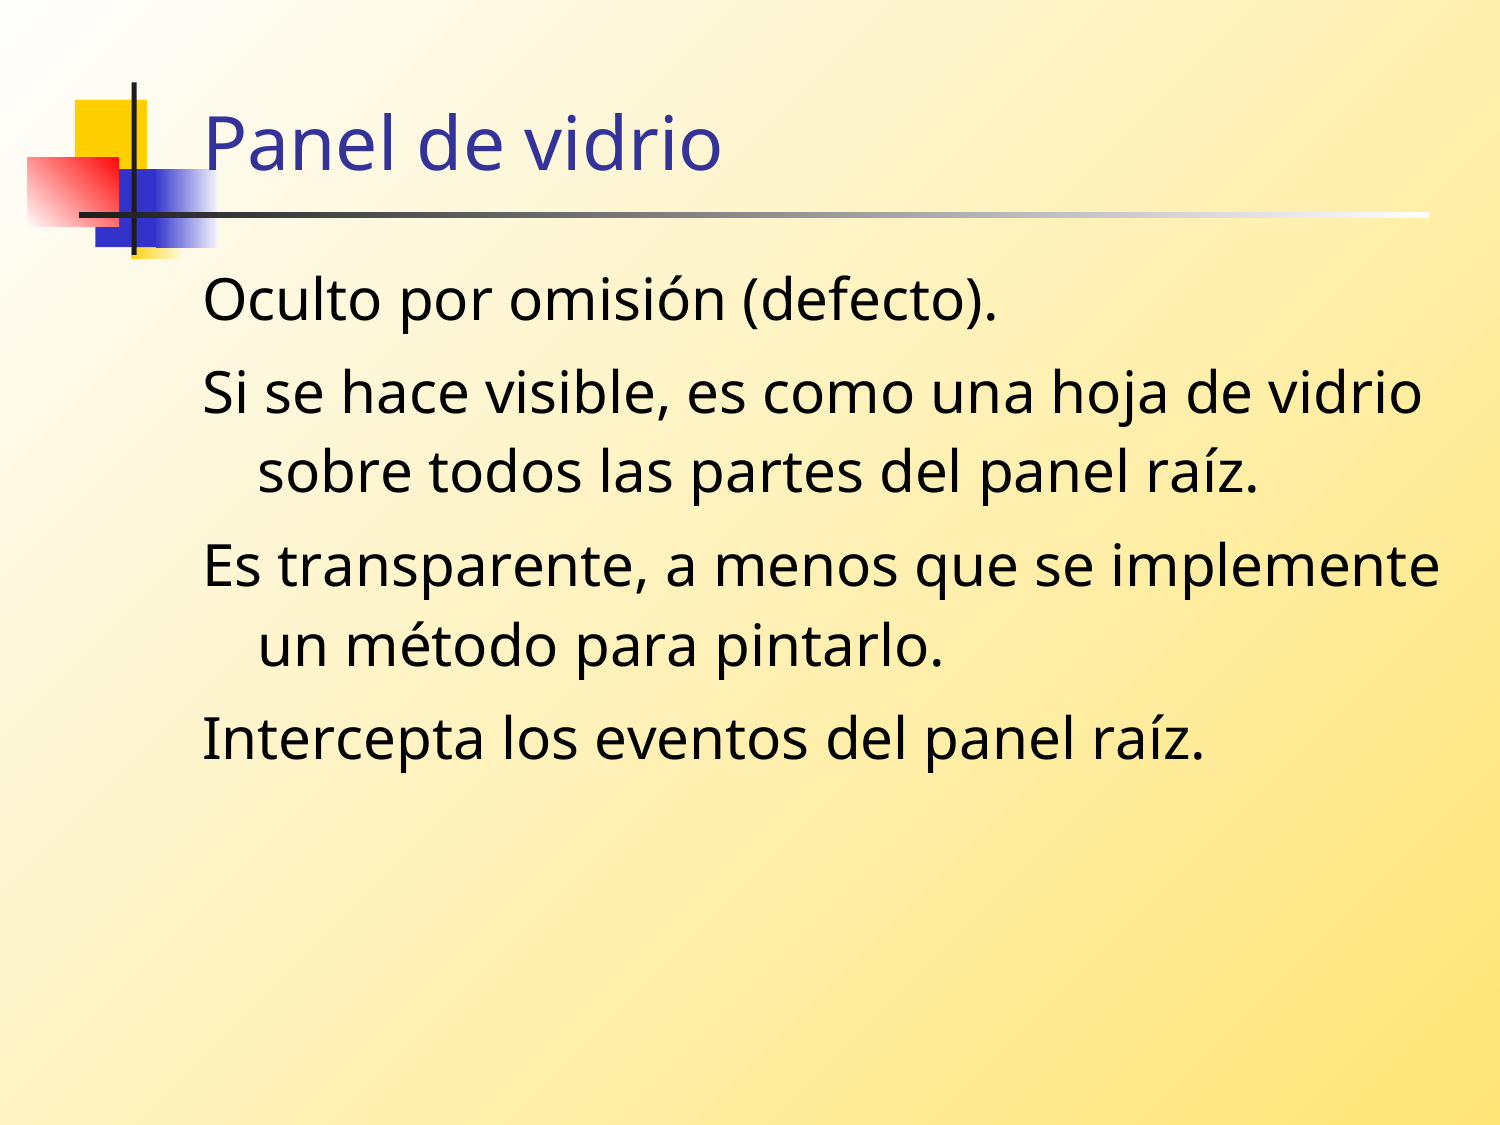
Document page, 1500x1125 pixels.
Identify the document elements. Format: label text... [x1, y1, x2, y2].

list Oculto por omisión (defecto). Si se hace visible, es como una hoja de vidrio sobre todos las partes del panel raíz. Es transparente, a menos que se implemente un método para pintarlo. Intercepta los eventos del panel raíz. [187, 249, 1463, 1013]
title Panel de vidrio [187, 37, 1466, 201]
